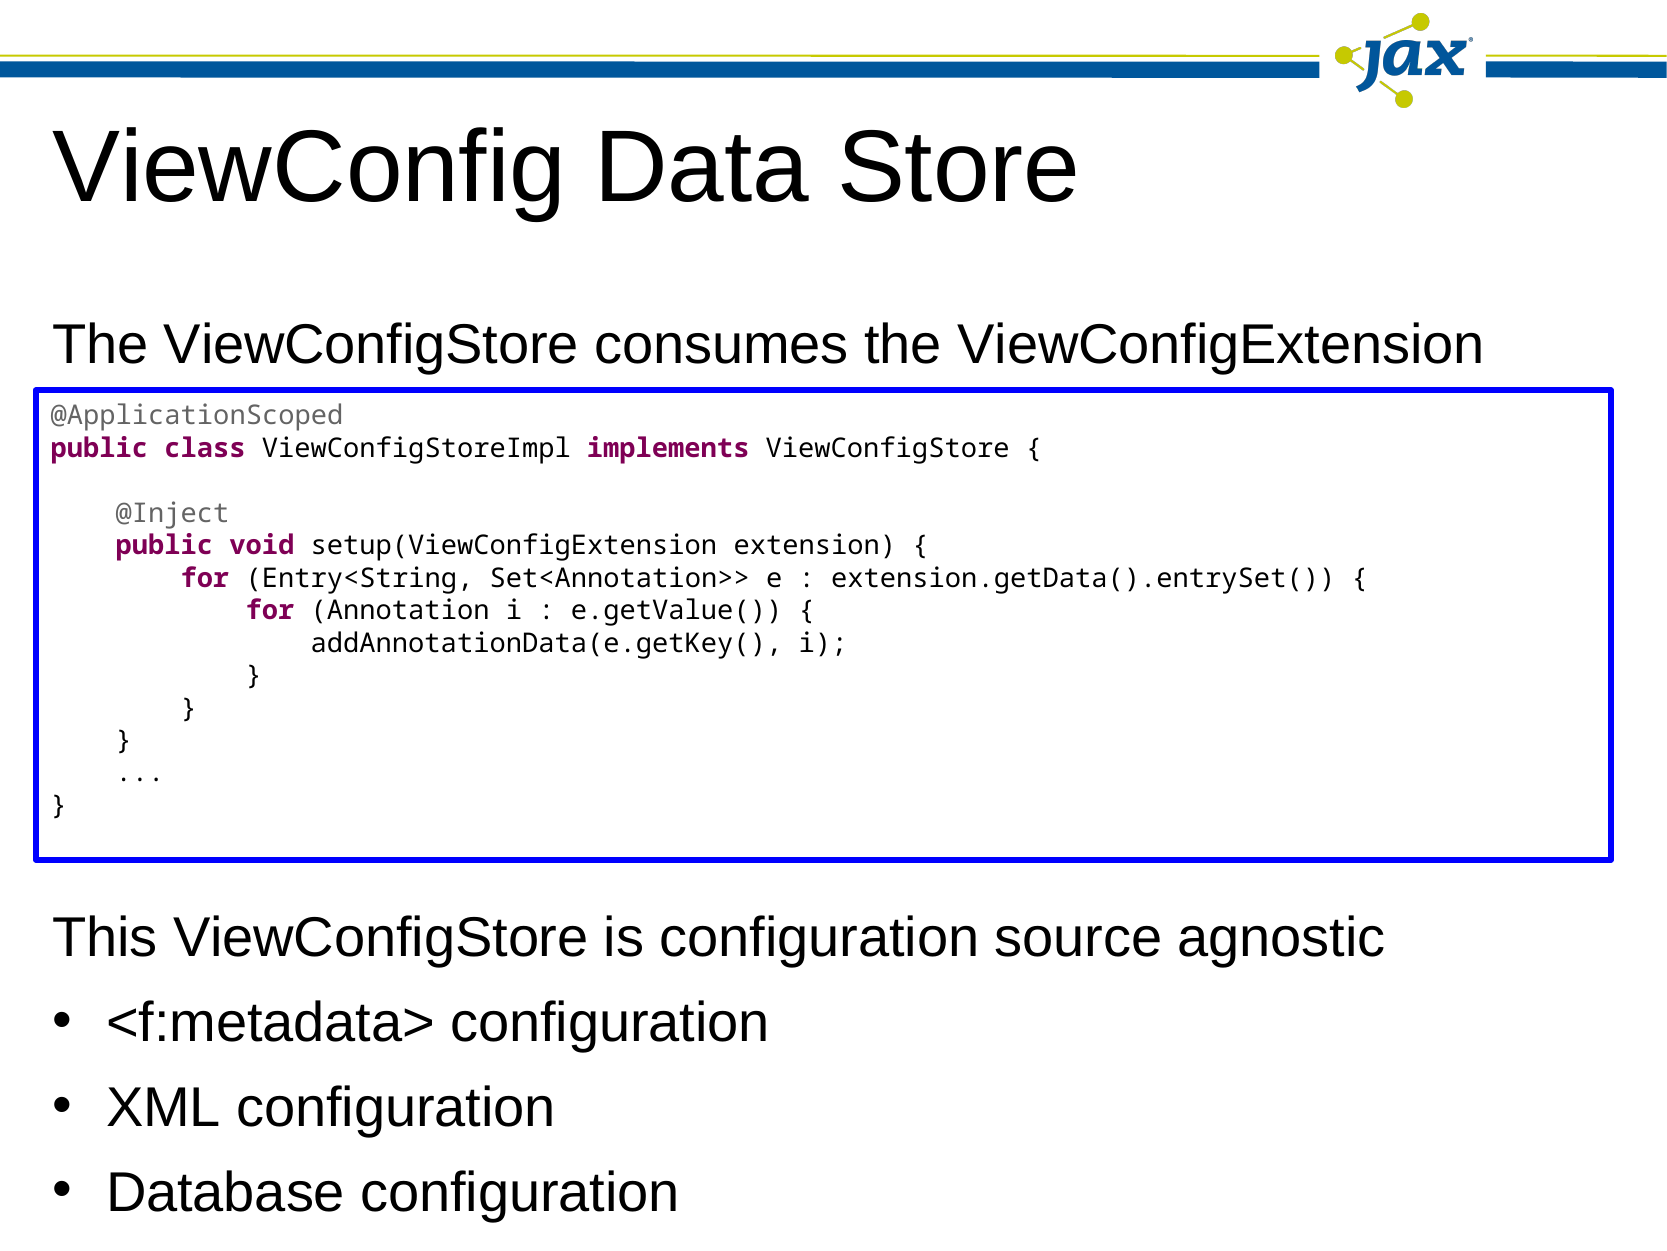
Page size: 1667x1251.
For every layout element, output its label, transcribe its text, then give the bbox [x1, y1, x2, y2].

picture [1335, 13, 1473, 91]
text_box @ApplicationScoped public class ViewConfigStoreImpl implements ViewConfigStore { @Inject public void setup(ViewConfigExtension extension) { for (Entry<String, Set<Annotation>> e : extension.getData().entrySet()) { for (Annotation i : e.getValue()) { addAnnotationData(e.getKey(), i); } } } ... } [35, 390, 1611, 860]
list The ViewConfigStore consumes the ViewConfigExtension This ViewConfigStore is configuration source agnostic <f:metadata> configuration XML configuration Database configuration [37, 863, 1613, 1238]
list The ViewConfigStore consumes the ViewConfigExtension This ViewConfigStore is configuration source agnostic <f:metadata> configuration XML configuration Database configuration [37, 300, 1613, 387]
title ViewConfig Data Store [37, 91, 1651, 230]
